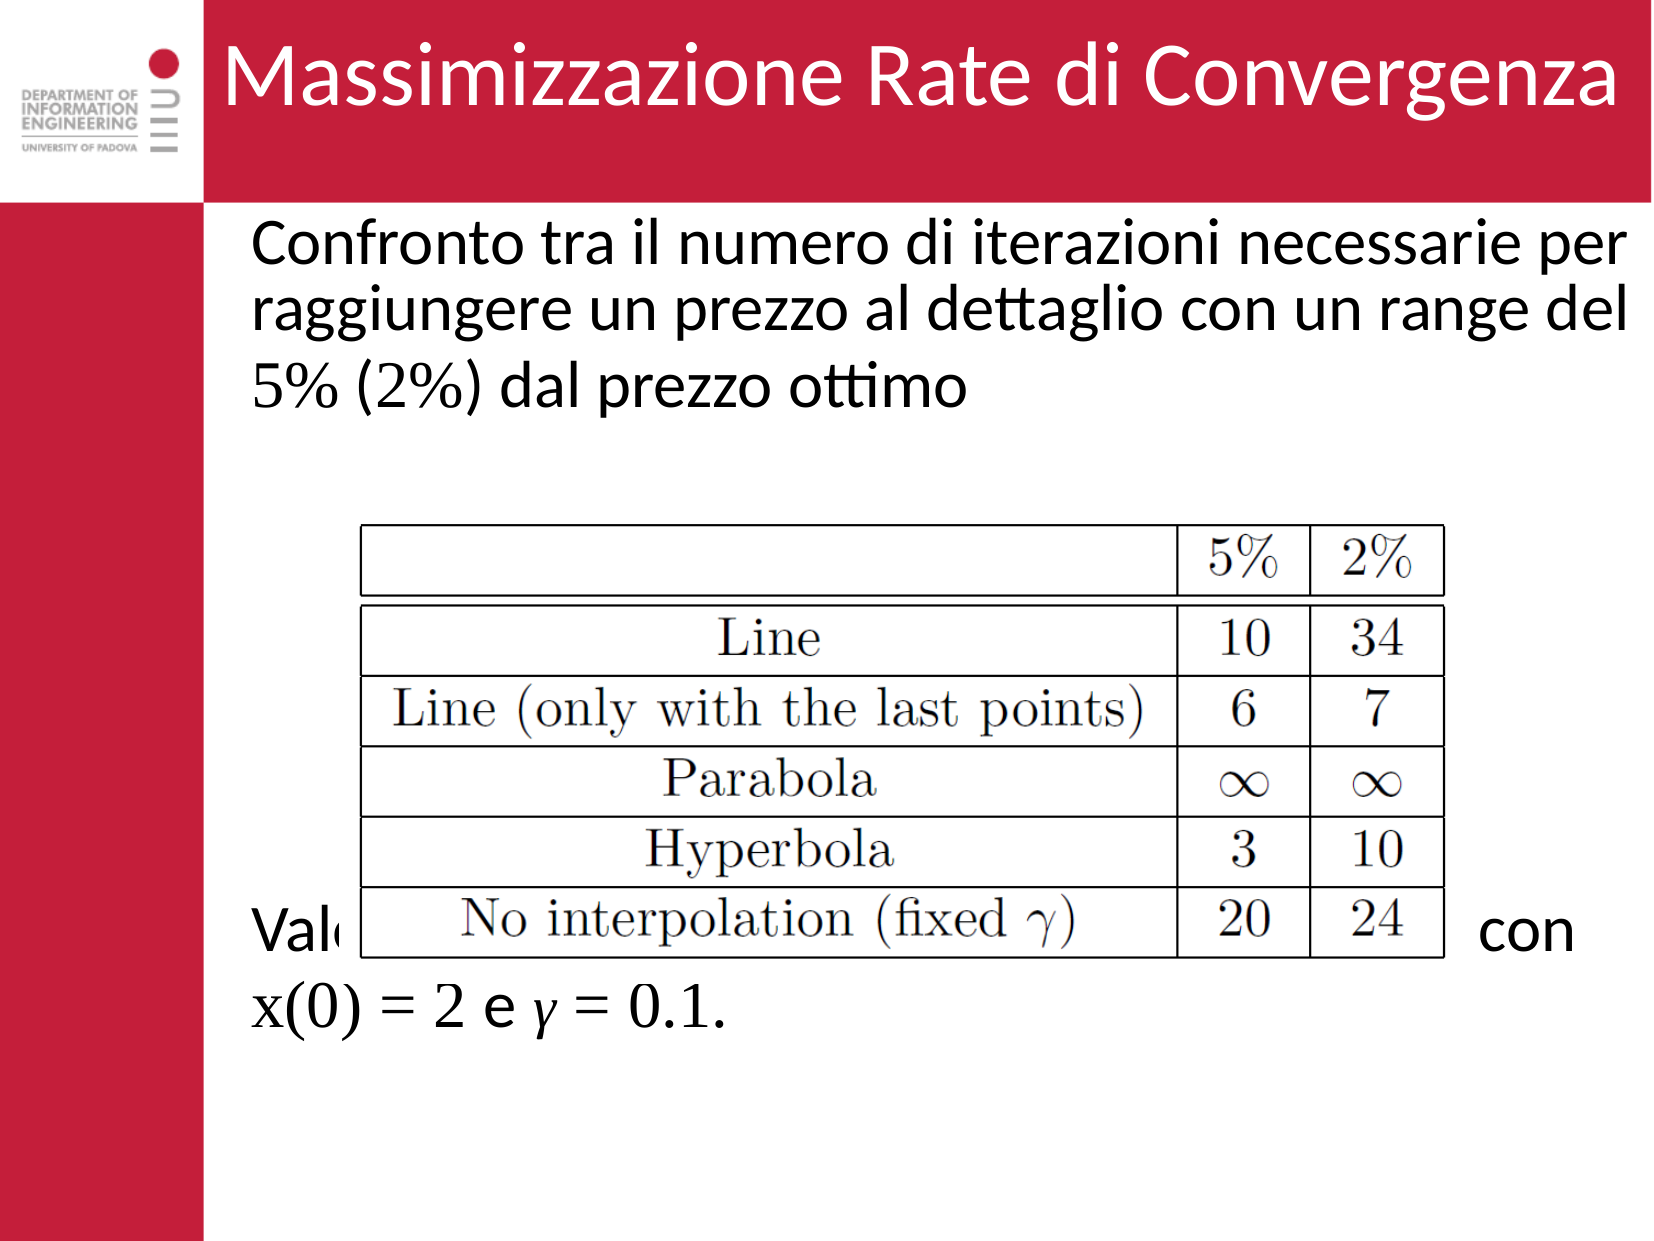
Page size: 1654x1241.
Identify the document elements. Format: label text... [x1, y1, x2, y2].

picture [339, 501, 1477, 984]
picture [0, 0, 1654, 1241]
text_box Confronto tra il numero di iterazioni necessarie per raggiungere un prezzo al dettaglio con un range del 5% (2%) dal prezzo ottimo Valori per v(x) = 40 log(5x+1) e c(x) = 0.5 x2 con x(0) = 2 e γ = 0.1. [236, 206, 1654, 1241]
text_box Massimizzazione Rate di Convergenza [206, 29, 1654, 207]
